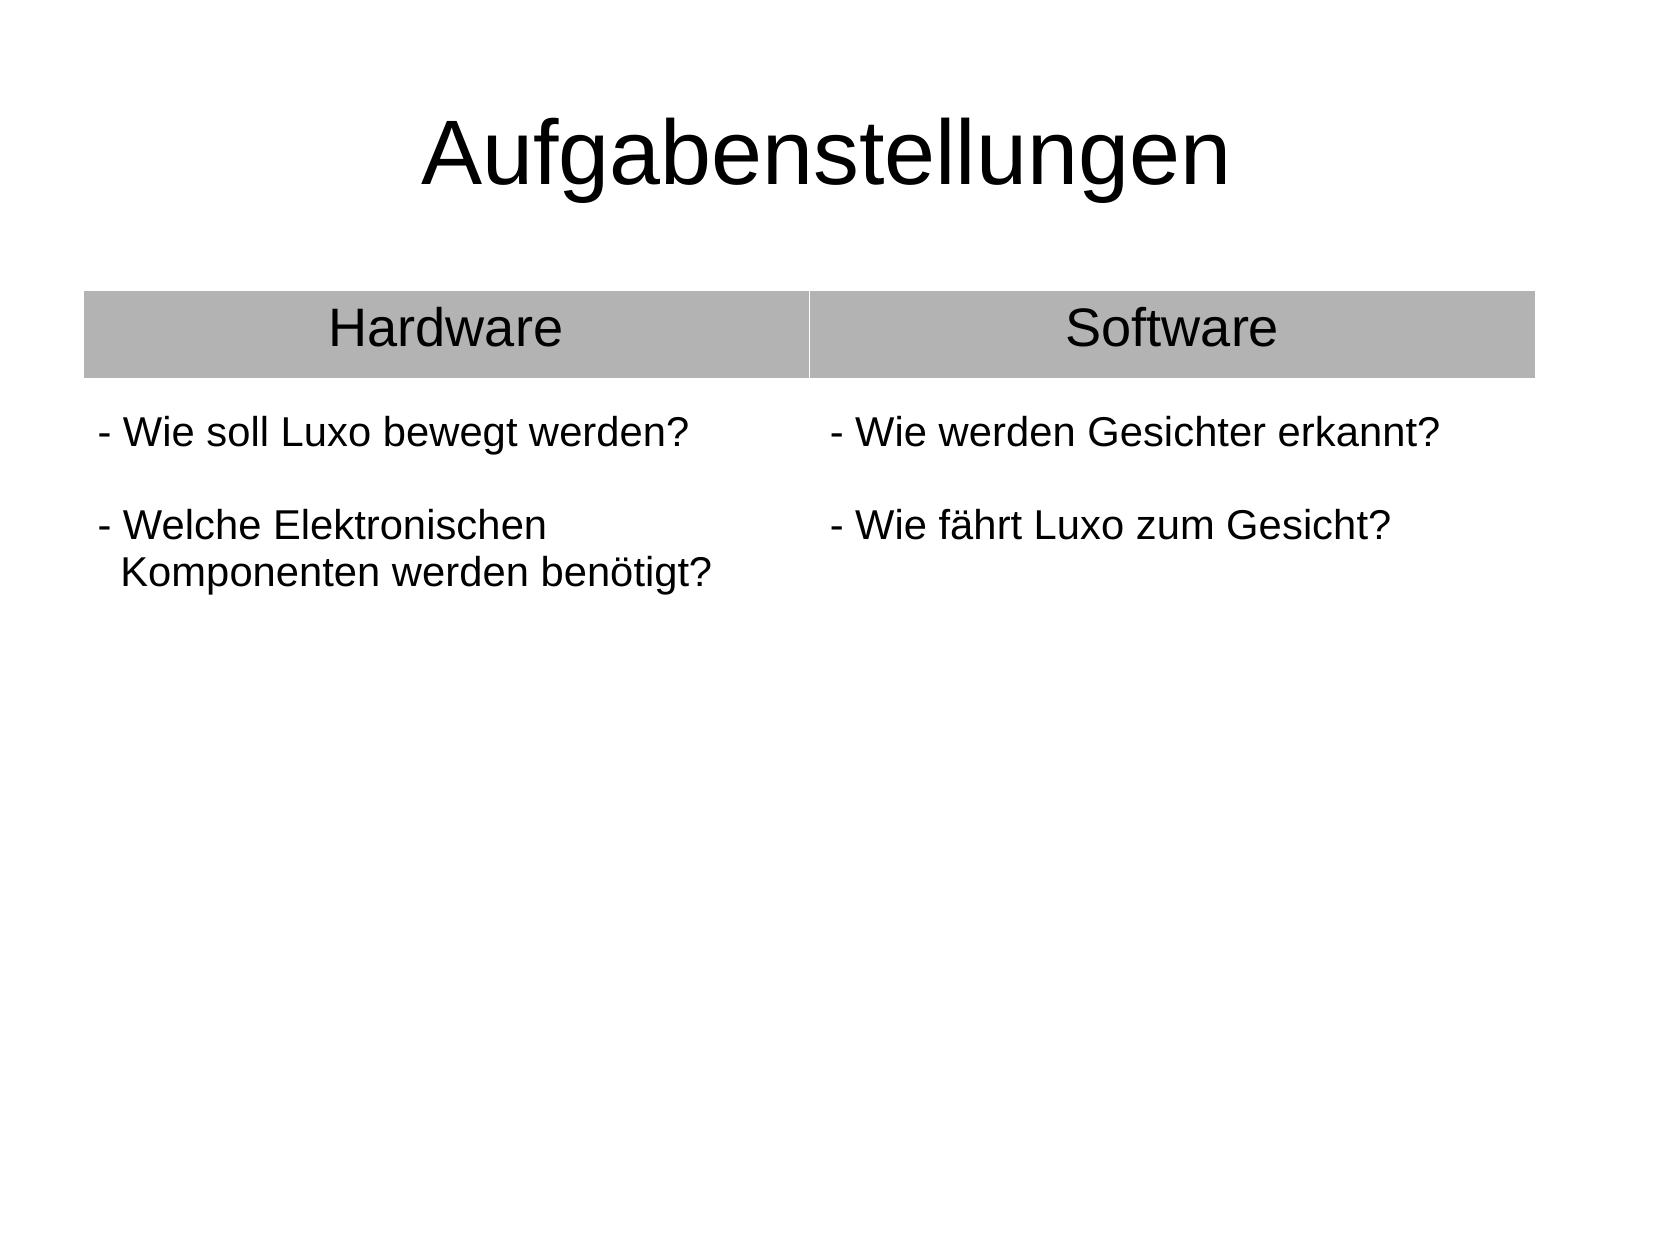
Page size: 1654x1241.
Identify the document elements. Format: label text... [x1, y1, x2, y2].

table_header Hardware [84, 291, 809, 378]
text_box - Wie werden Gesichter erkannt? - Wie fährt Luxo zum Gesicht? [814, 401, 1536, 556]
text_box - Wie soll Luxo bewegt werden? - Welche Elektronischen Komponenten werden benötigt? [82, 401, 815, 603]
table_header Software [810, 291, 1535, 378]
title Aufgabenstellungen [82, 49, 1571, 257]
